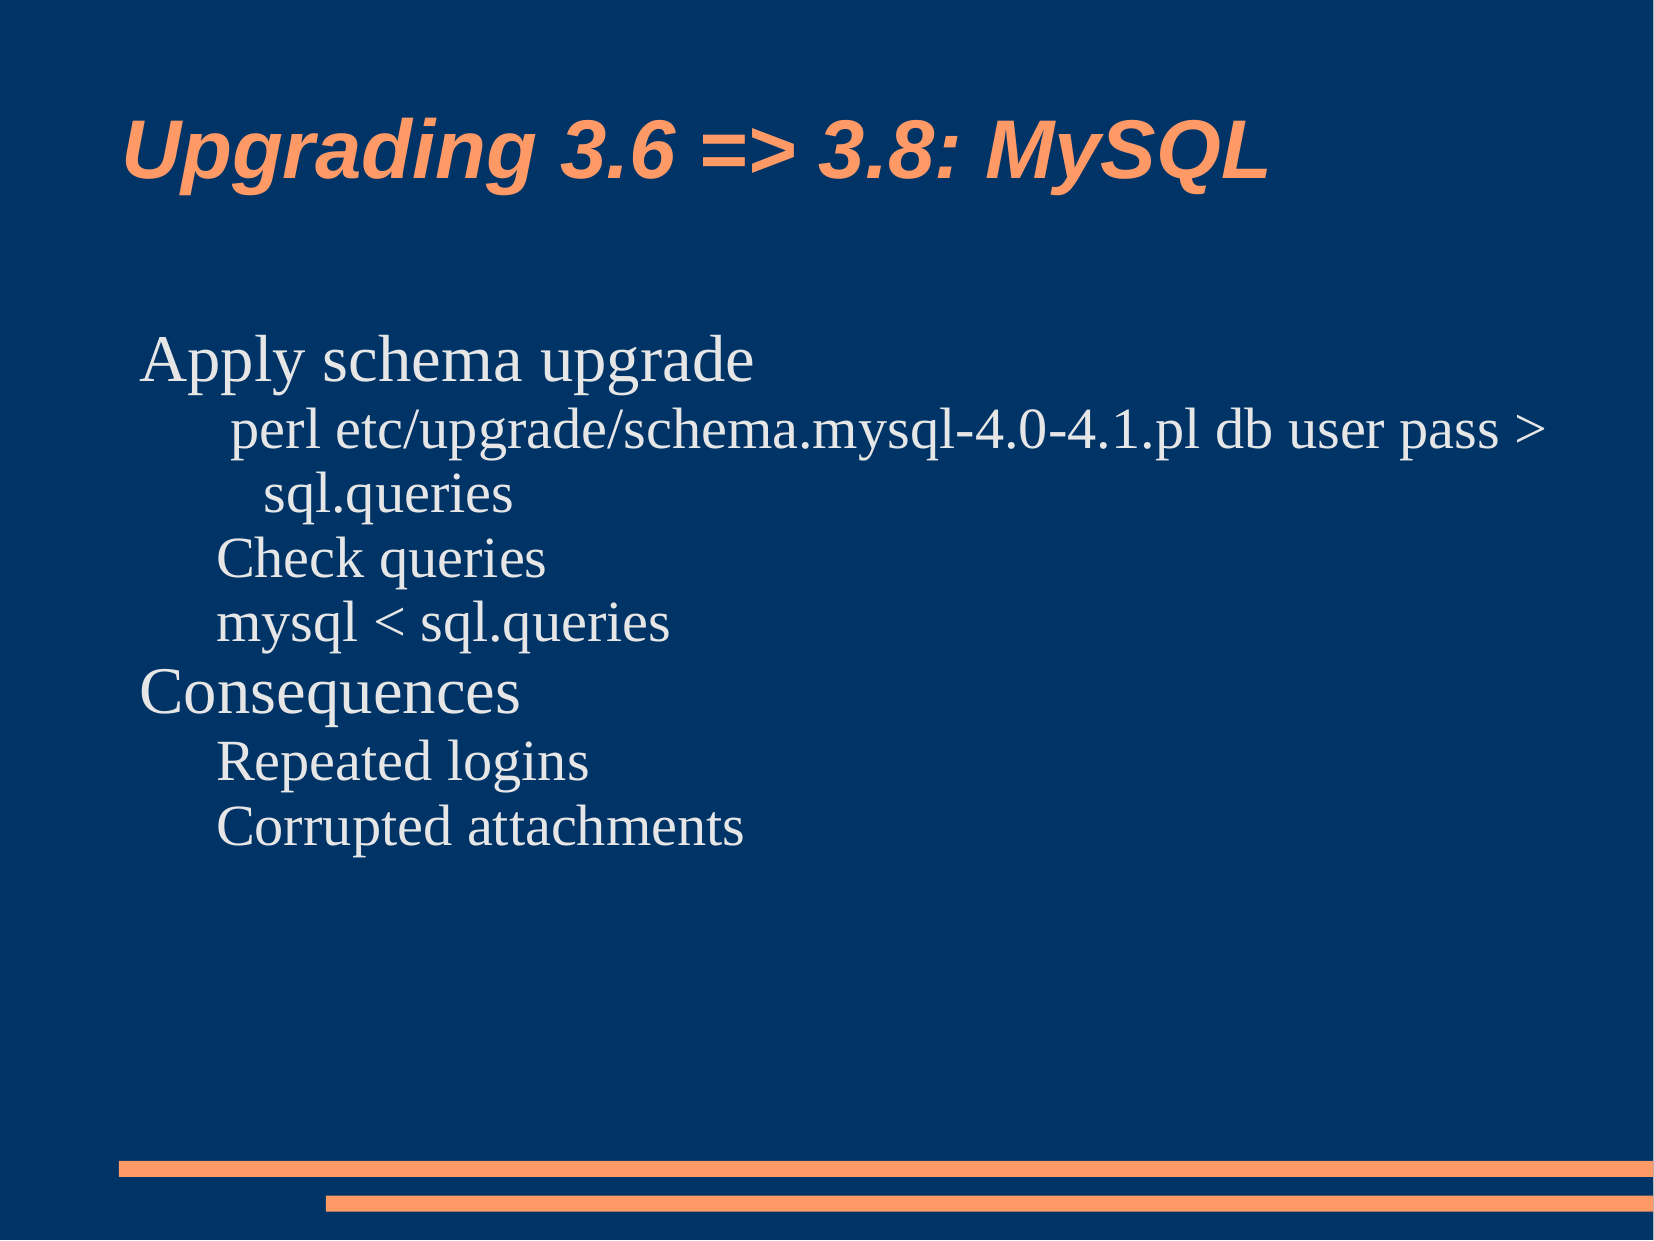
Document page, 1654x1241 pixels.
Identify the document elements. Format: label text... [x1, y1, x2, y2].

title Upgrading 3.6 => 3.8: MySQL [121, 46, 1534, 254]
list Apply schema upgrade perl etc/upgrade/schema.mysql-4.0-4.1.pl db user pass > sql.queries Check queries mysql < sql.queries Consequences Repeated logins Corrupted attachments [121, 322, 1561, 1133]
